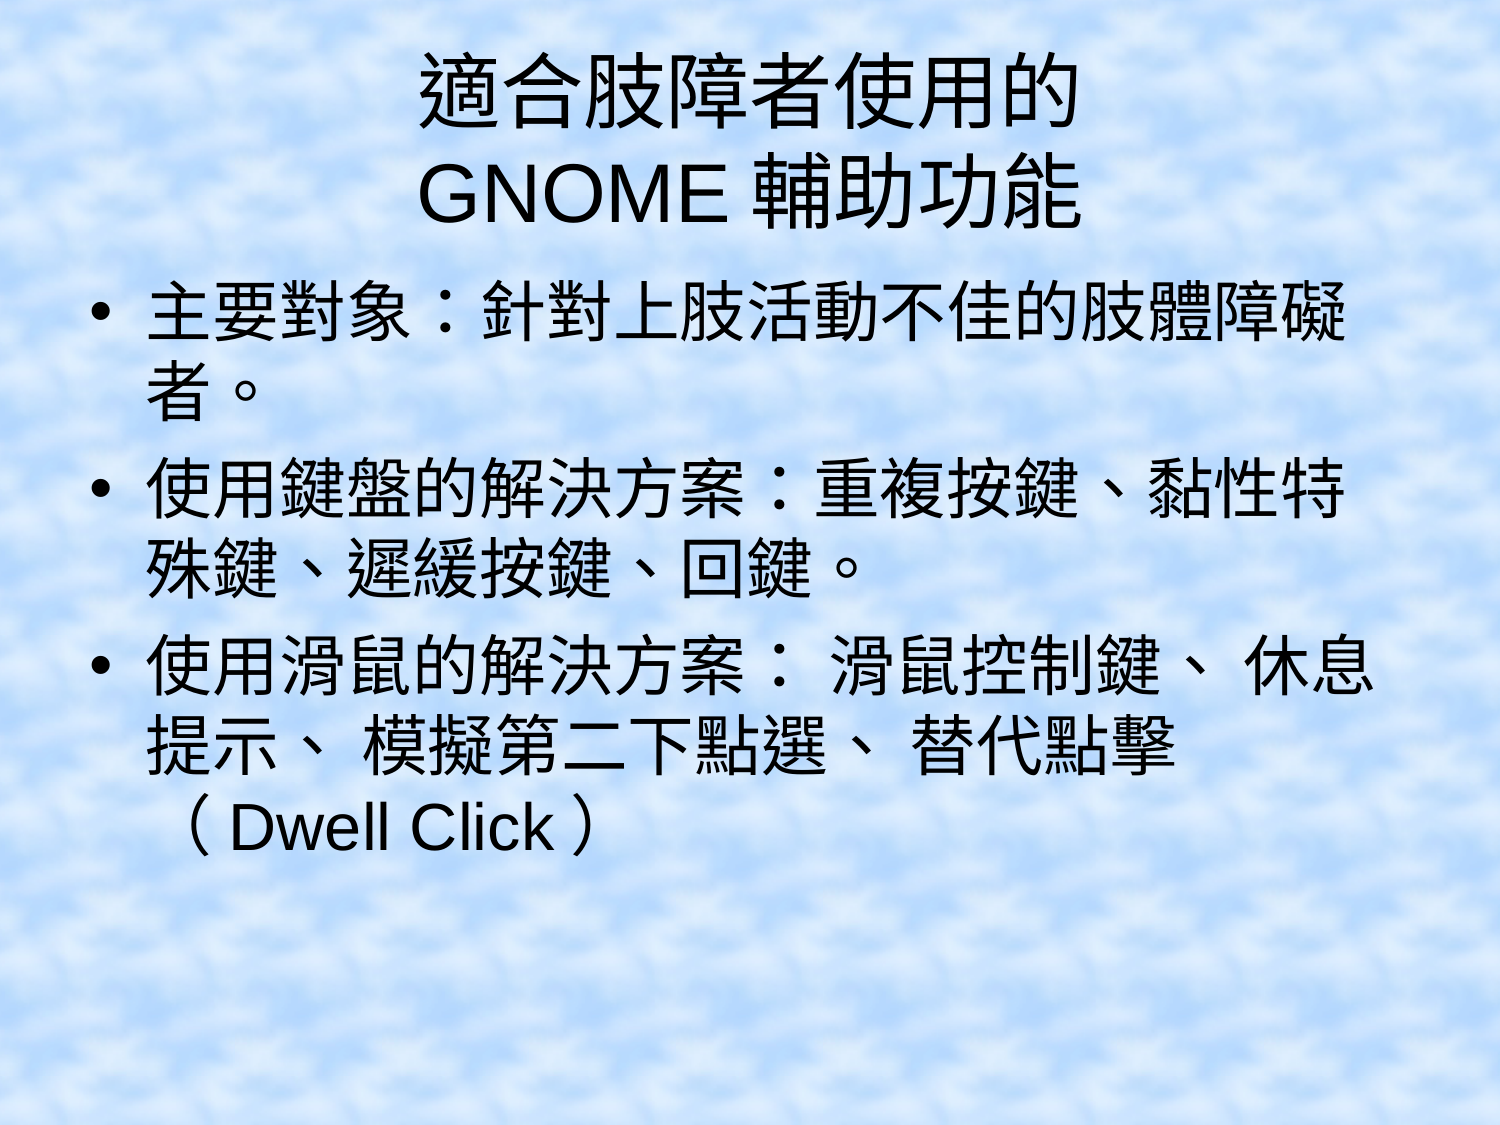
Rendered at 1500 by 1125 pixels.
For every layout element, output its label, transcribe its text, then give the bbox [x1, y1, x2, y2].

picture [0, 0, 1500, 1125]
title 適合肢障者使用的 GNOME輔助功能 [75, 20, 1426, 257]
list 主要對象：針對上肢活動不佳的肢體障礙者。 使用鍵盤的解決方案：重複按鍵、黏性特殊鍵、遲緩按鍵、回鍵。 使用滑鼠的解決方案： 滑鼠控制鍵、 休息提示、 模擬第二下點選、 替代點擊（Dwell Click） [75, 262, 1426, 1006]
